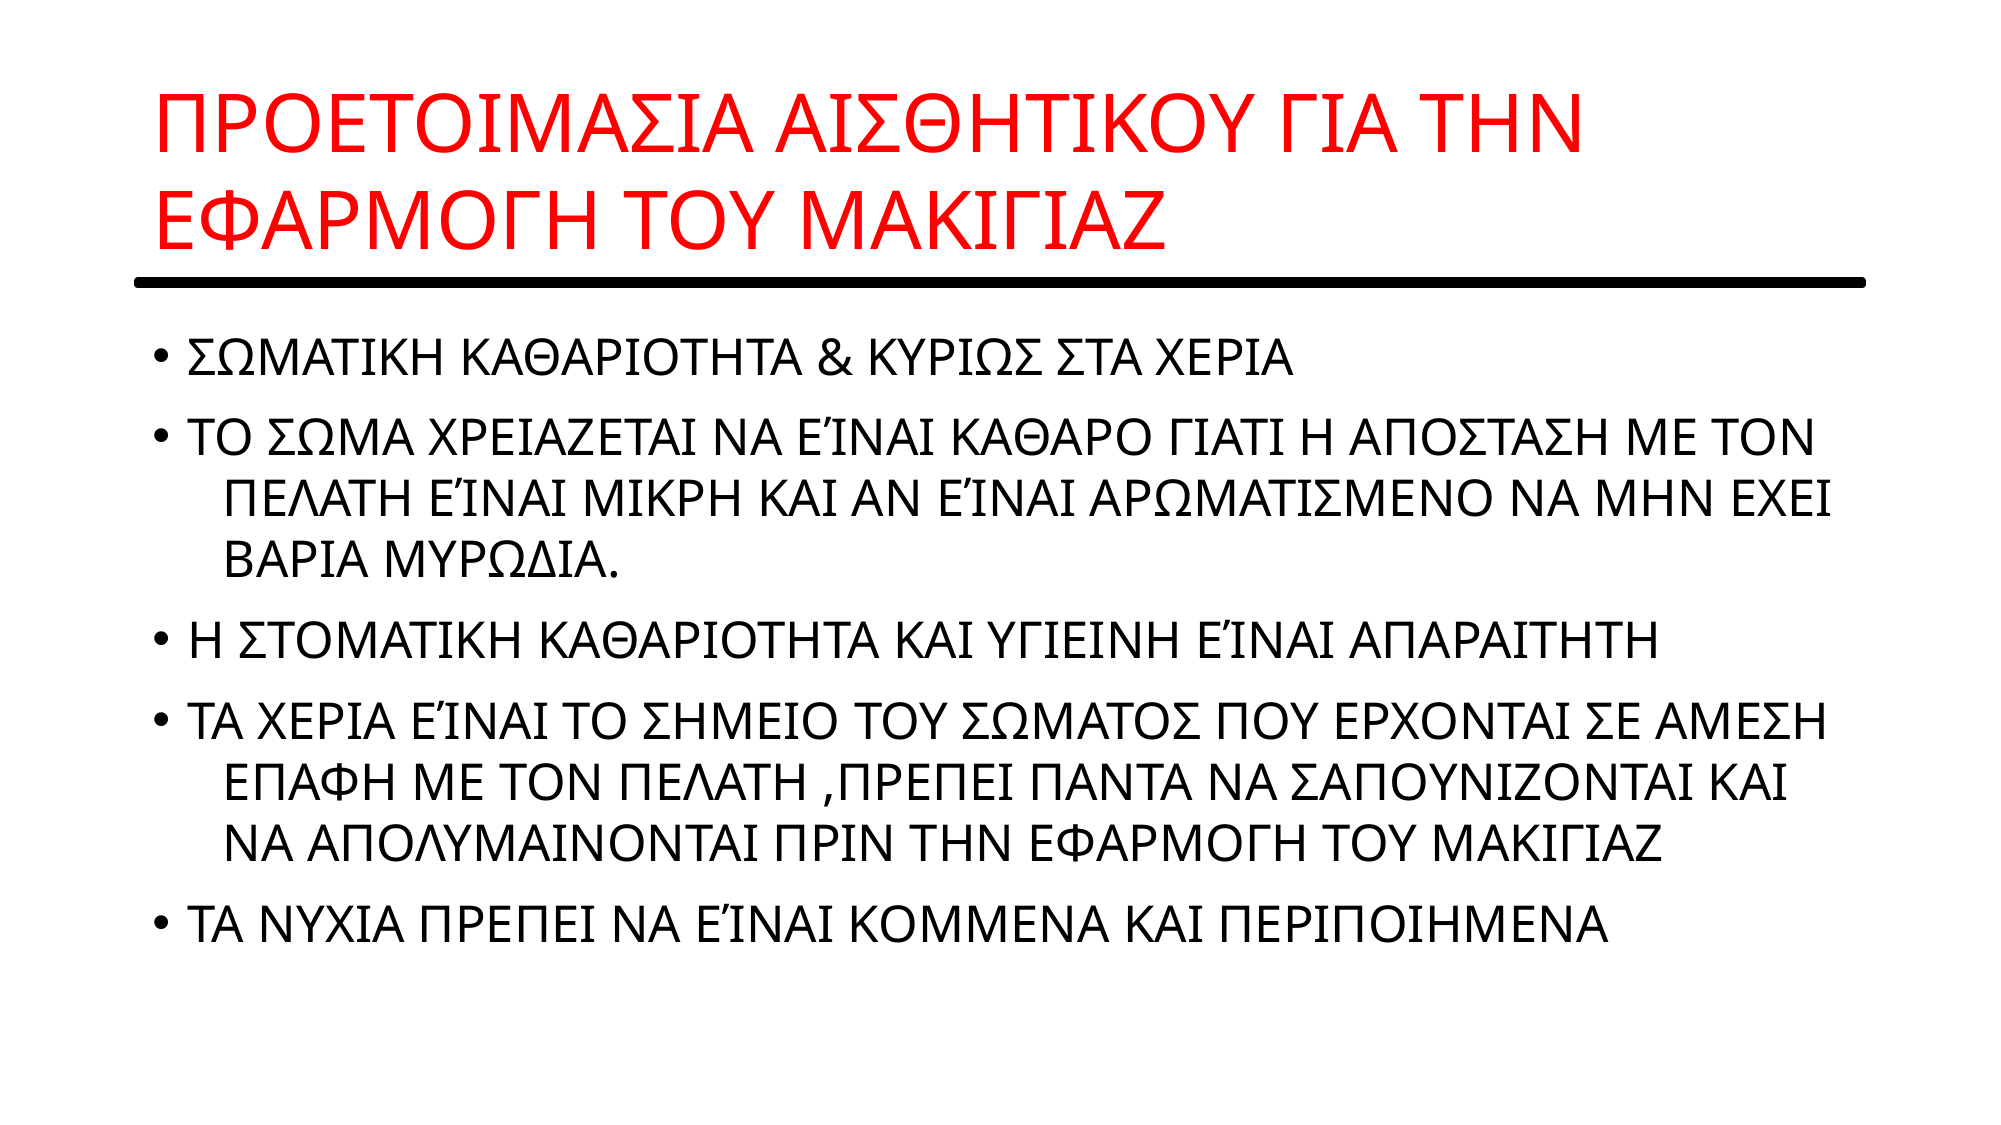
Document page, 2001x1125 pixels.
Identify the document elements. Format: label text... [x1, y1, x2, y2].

list ΣΩΜΑΤΙΚΗ ΚΑΘΑΡΙΟΤΗΤΑ & ΚΥΡΙΩΣ ΣΤΑ ΧΕΡΙΑ ΤΟ ΣΩΜΑ ΧΡΕΙΑΖΕΤΑΙ ΝΑ ΕΊΝΑΙ ΚΑΘΑΡΟ ΓΙΑΤΙ Η ΑΠΟΣΤΑΣΗ ΜΕ ΤΟΝ ΠΕΛΑΤΗ ΕΊΝΑΙ ΜΙΚΡΗ ΚΑΙ ΑΝ ΕΊΝΑΙ ΑΡΩΜΑΤΙΣΜΕΝΟ ΝΑ ΜΗΝ ΕΧΕΙ ΒΑΡΙΑ ΜΥΡΩΔΙΑ. Η ΣΤΟΜΑΤΙΚΗ ΚΑΘΑΡΙΟΤΗΤΑ ΚΑΙ ΥΓΙΕΙΝΗ ΕΊΝΑΙ ΑΠΑΡΑΙΤΗΤΗ ΤΑ ΧΕΡΙΑ ΕΊΝΑΙ ΤΟ ΣΗΜΕΙΟ ΤΟΥ ΣΩΜΑΤΟΣ ΠΟΥ ΕΡΧΟΝΤΑΙ ΣΕ ΑΜΕΣΗ ΕΠΑΦΗ ΜΕ ΤΟΝ ΠΕΛΑΤΗ ,ΠΡΕΠΕΙ ΠΑΝΤΑ ΝΑ ΣΑΠΟΥΝΙΖΟΝΤΑΙ ΚΑΙ ΝΑ ΑΠΟΛΥΜΑΙΝΟΝΤΑΙ ΠΡΙΝ ΤΗΝ ΕΦΑΡΜΟΓΗ ΤΟΥ ΜΑΚΙΓΙΑΖ ΤΑ ΝΥΧΙΑ ΠΡΕΠΕΙ ΝΑ ΕΊΝΑΙ ΚΟΜΜΕΝΑ ΚΑΙ ΠΕΡΙΠΟΙΗΜΕΝΑ [137, 316, 1863, 1014]
title ΠΡΟΕΤΟΙΜΑΣΙΑ ΑΙΣΘΗΤΙΚΟΥ ΓΙΑ ΤΗΝ ΕΦΑΡΜΟΓΗ ΤΟΥ ΜΑΚΙΓΙΑΖ [137, 59, 1863, 278]
